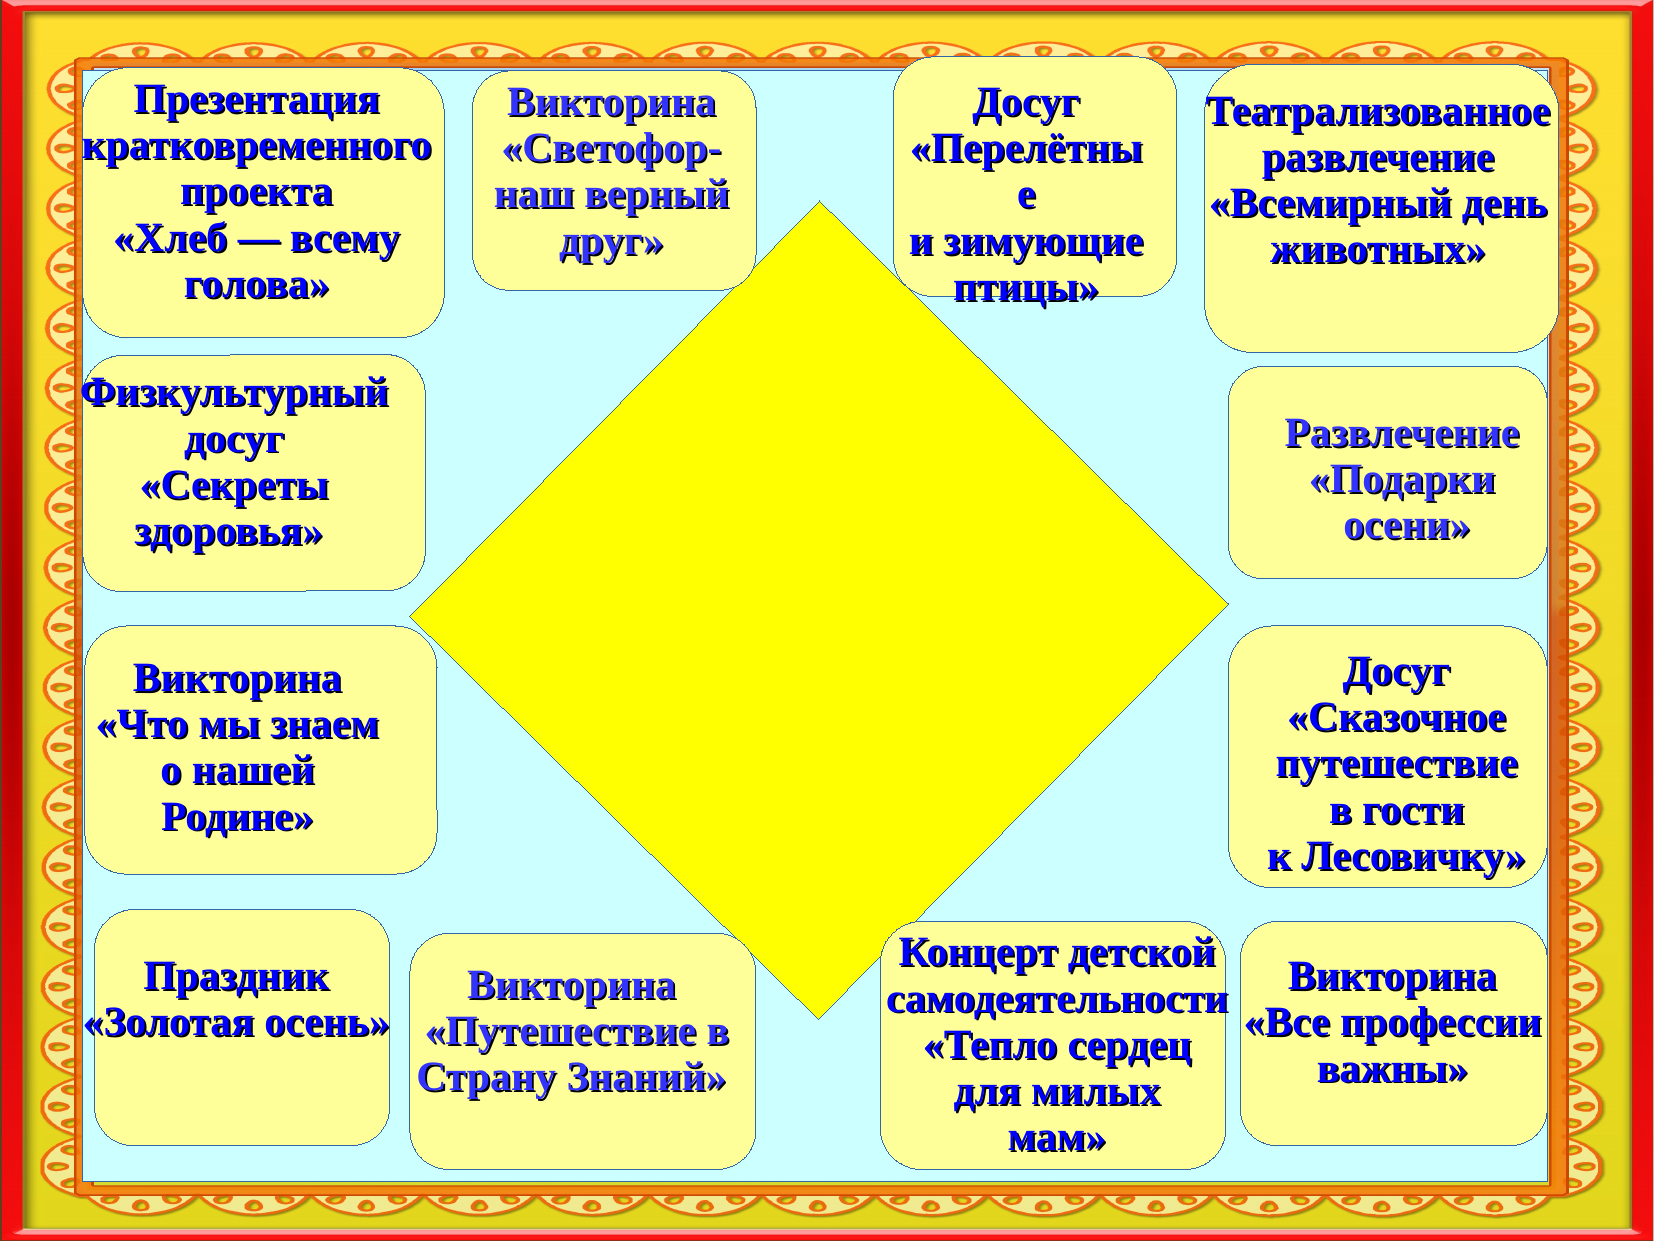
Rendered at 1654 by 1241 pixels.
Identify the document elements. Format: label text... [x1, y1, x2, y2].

text_box [82, 56, 1551, 1182]
text_box Викторина «Путешествие в Страну Знаний» [399, 953, 745, 1111]
text_box Концерт детской самодеятельности «Тепло сердец для милых мам» [862, 921, 1252, 1173]
text_box Викторина «Все профессии важны» [1225, 944, 1560, 1102]
text_box Викторина «Что мы знаем о нашей Родине» [65, 646, 410, 851]
text_box Досуг «Перелётные и зимующие птицы» [885, 70, 1167, 275]
text_box Досуг «Сказочное путешествие в гости к Лесовичку» [1240, 639, 1554, 891]
text_box Презентация кратковременного проекта «Хлеб — всему голова» [40, 67, 473, 319]
text_box Физкультурный досуг «Секреты здоровья» [58, 361, 410, 566]
text_box Викторина «Светофор- наш верный друг» [478, 70, 745, 291]
text_box Развлечение «Подарки осени» [1263, 401, 1540, 559]
text_box Театрализованное развлечение «Всемирный день животных» [1176, 79, 1580, 331]
text_box Праздник «Золотая осень» [47, 944, 421, 1055]
picture [0, 0, 1654, 1241]
